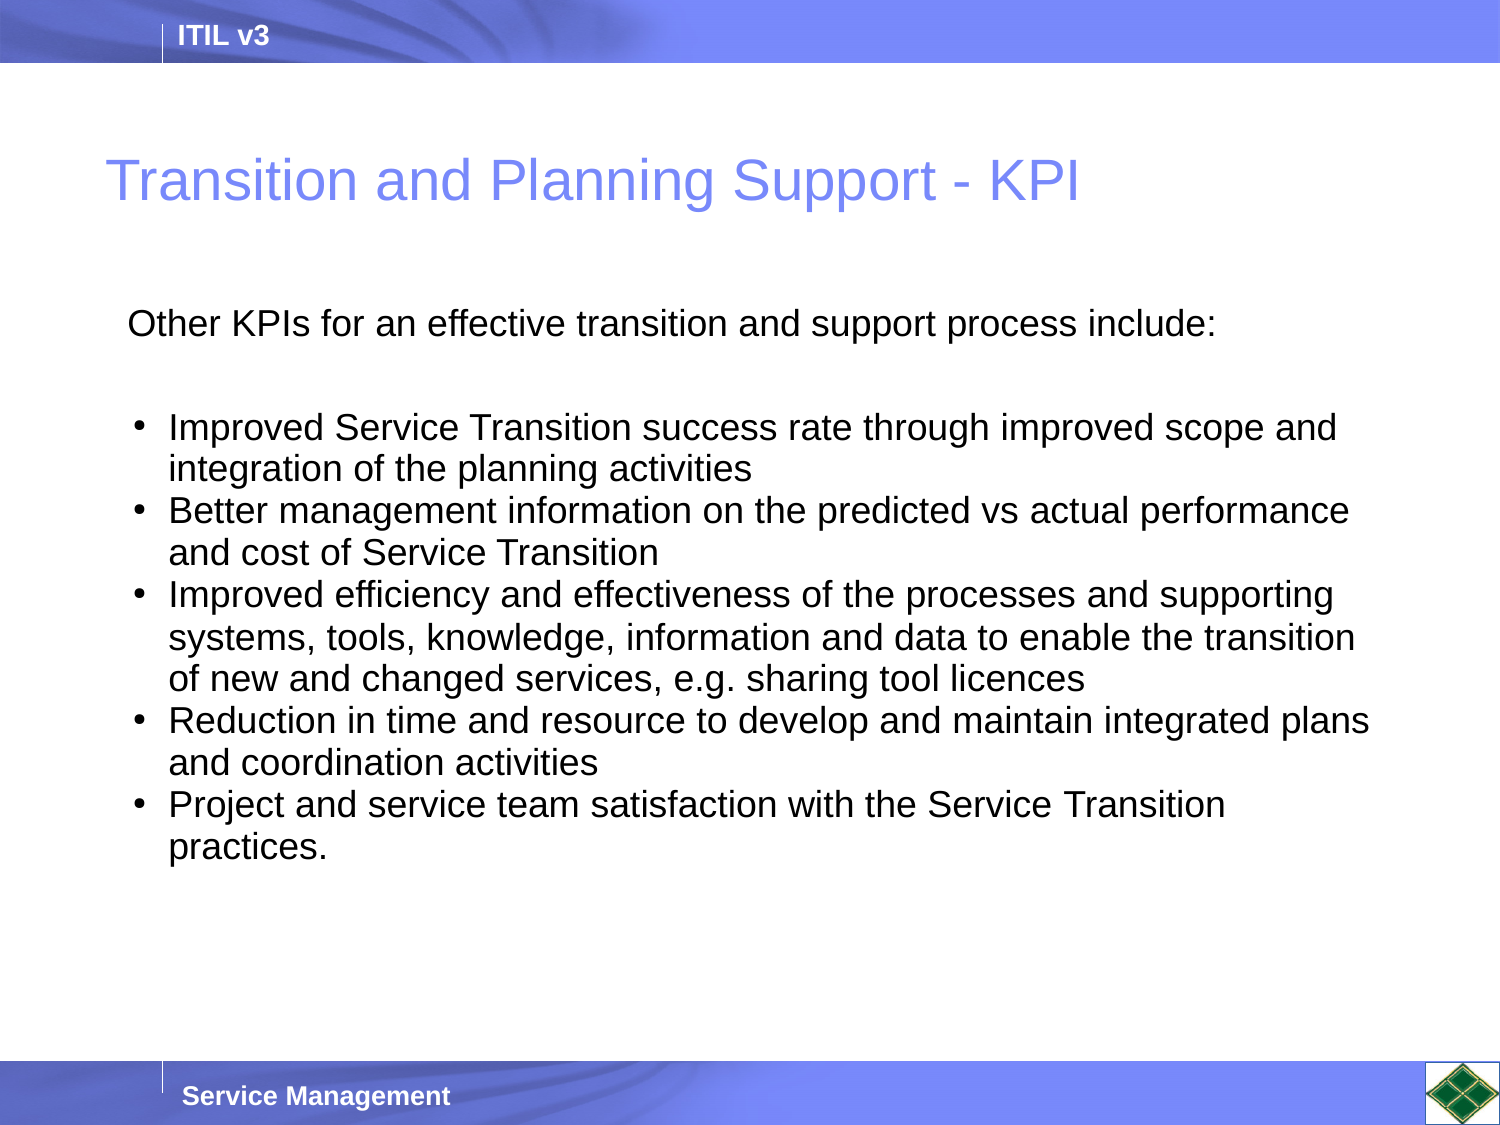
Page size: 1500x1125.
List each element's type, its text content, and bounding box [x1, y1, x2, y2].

picture [0, 1061, 1500, 1125]
picture [1426, 1063, 1499, 1124]
text_box Transition and Planning Support - KPI [90, 121, 1443, 221]
picture [0, 0, 1500, 63]
text_box Improved Service Transition success rate through improved scope and integration of the planning activities Better management information on the predicted vs actual performance and cost of Service Transition Improved efficiency and effectiveness of the processes and supporting systems, tools, knowledge, information and data to enable the transition of new and changed services, e.g. sharing tool licences Reduction in time and resource to develop and maintain integrated plans and coordination activities Project and service team satisfaction with the Service Transition practices. [118, 398, 1406, 876]
text_box Other KPIs for an effective transition and support process include: [112, 291, 1388, 932]
